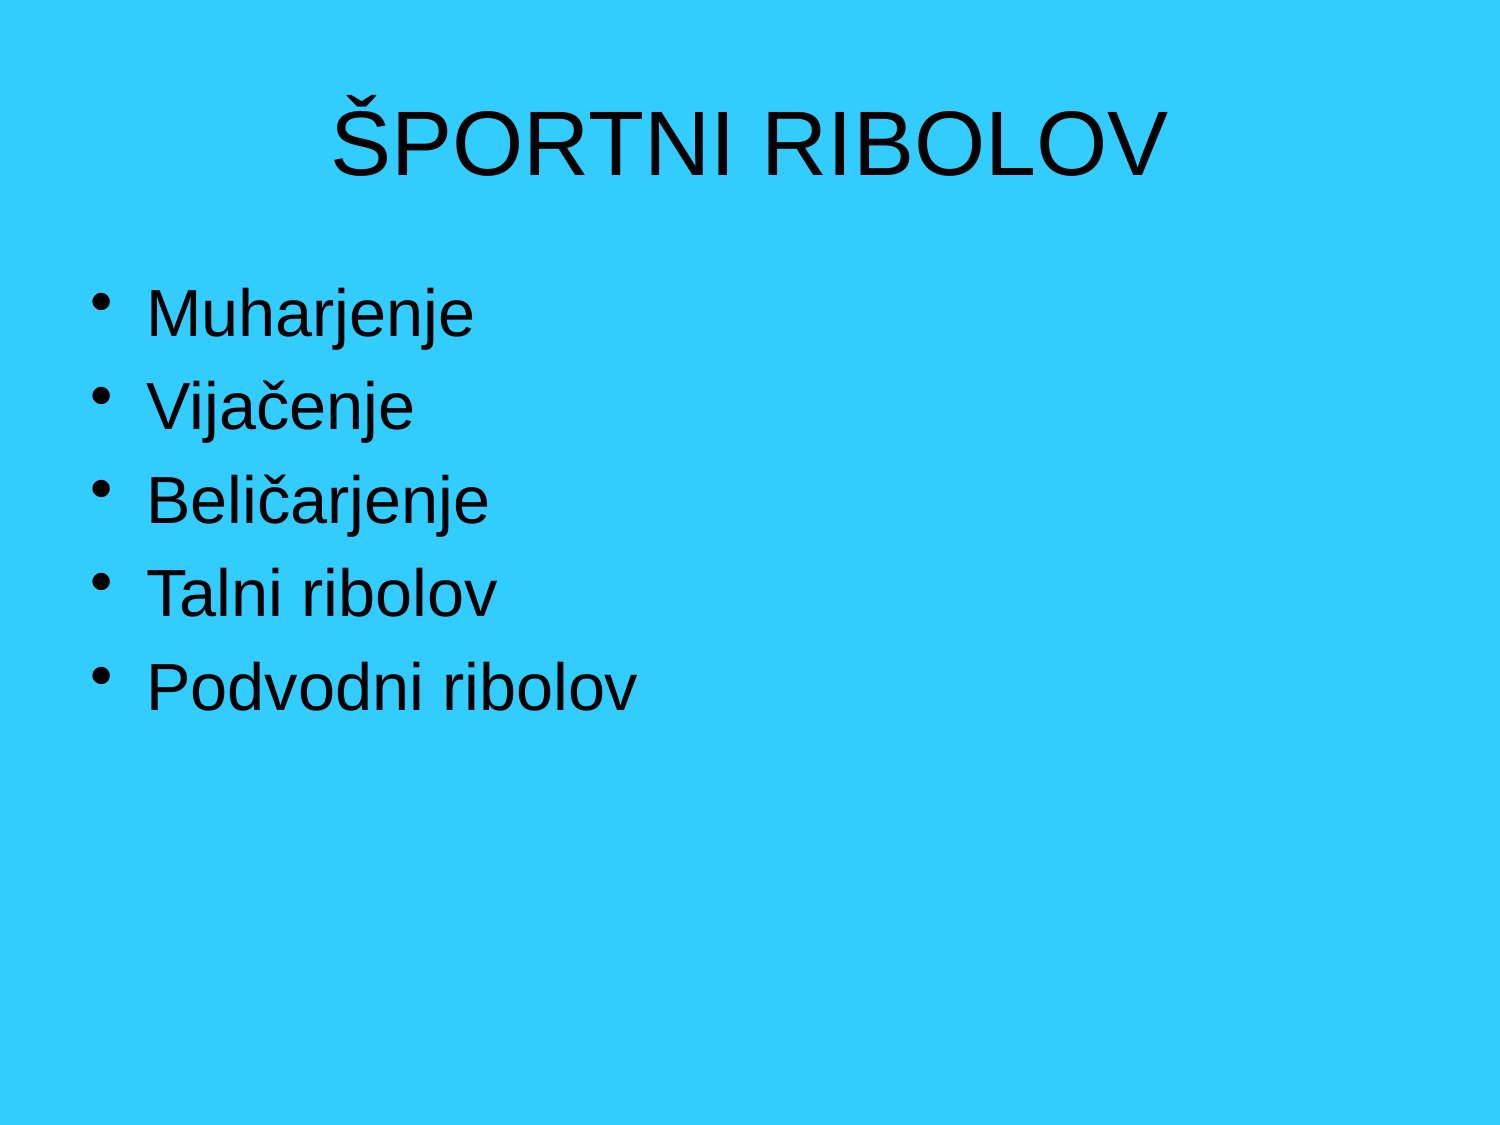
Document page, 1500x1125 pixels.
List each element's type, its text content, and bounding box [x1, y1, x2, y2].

list Muharjenje Vijačenje Beličarjenje Talni ribolov Podvodni ribolov [75, 262, 1425, 1005]
title ŠPORTNI RIBOLOV [75, 45, 1425, 233]
